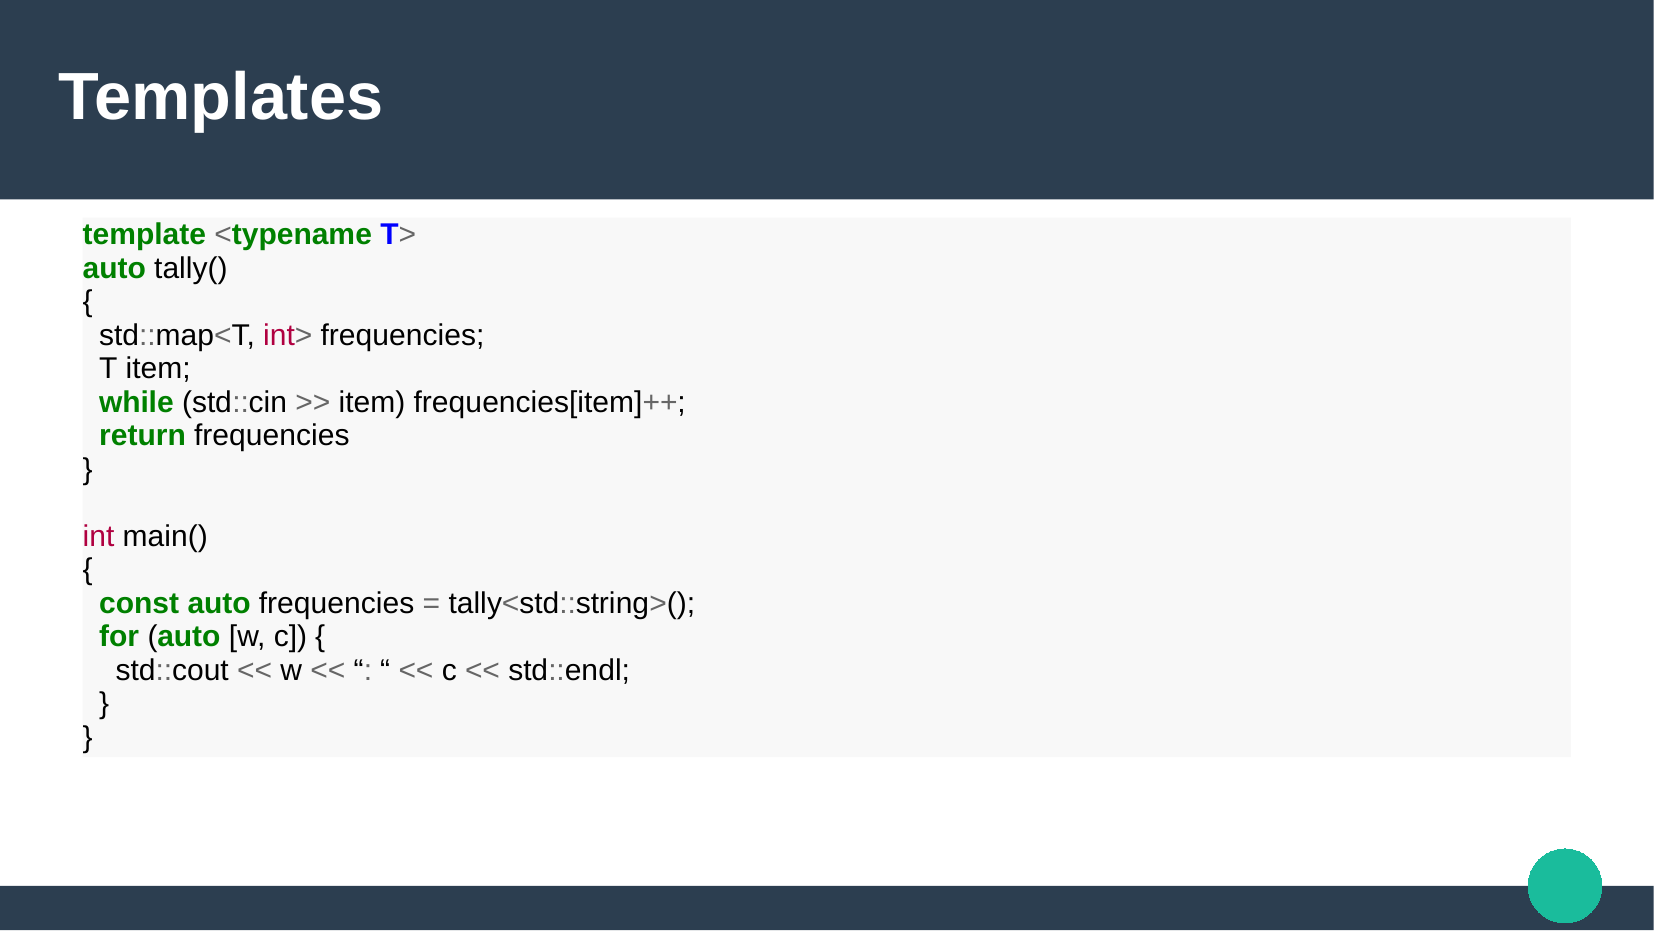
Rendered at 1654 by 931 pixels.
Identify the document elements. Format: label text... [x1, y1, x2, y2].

list template <typename T> auto tally() { std::map<T, int> frequencies; T item; while (std::cin >> item) frequencies[item]++; return frequencies } int main() { const auto frequencies = tally<std::string>(); for (auto [w, c]) { std::cout << w << “: “ << c << std::endl; } } [82, 217, 1571, 758]
title Templates [59, 37, 1595, 155]
